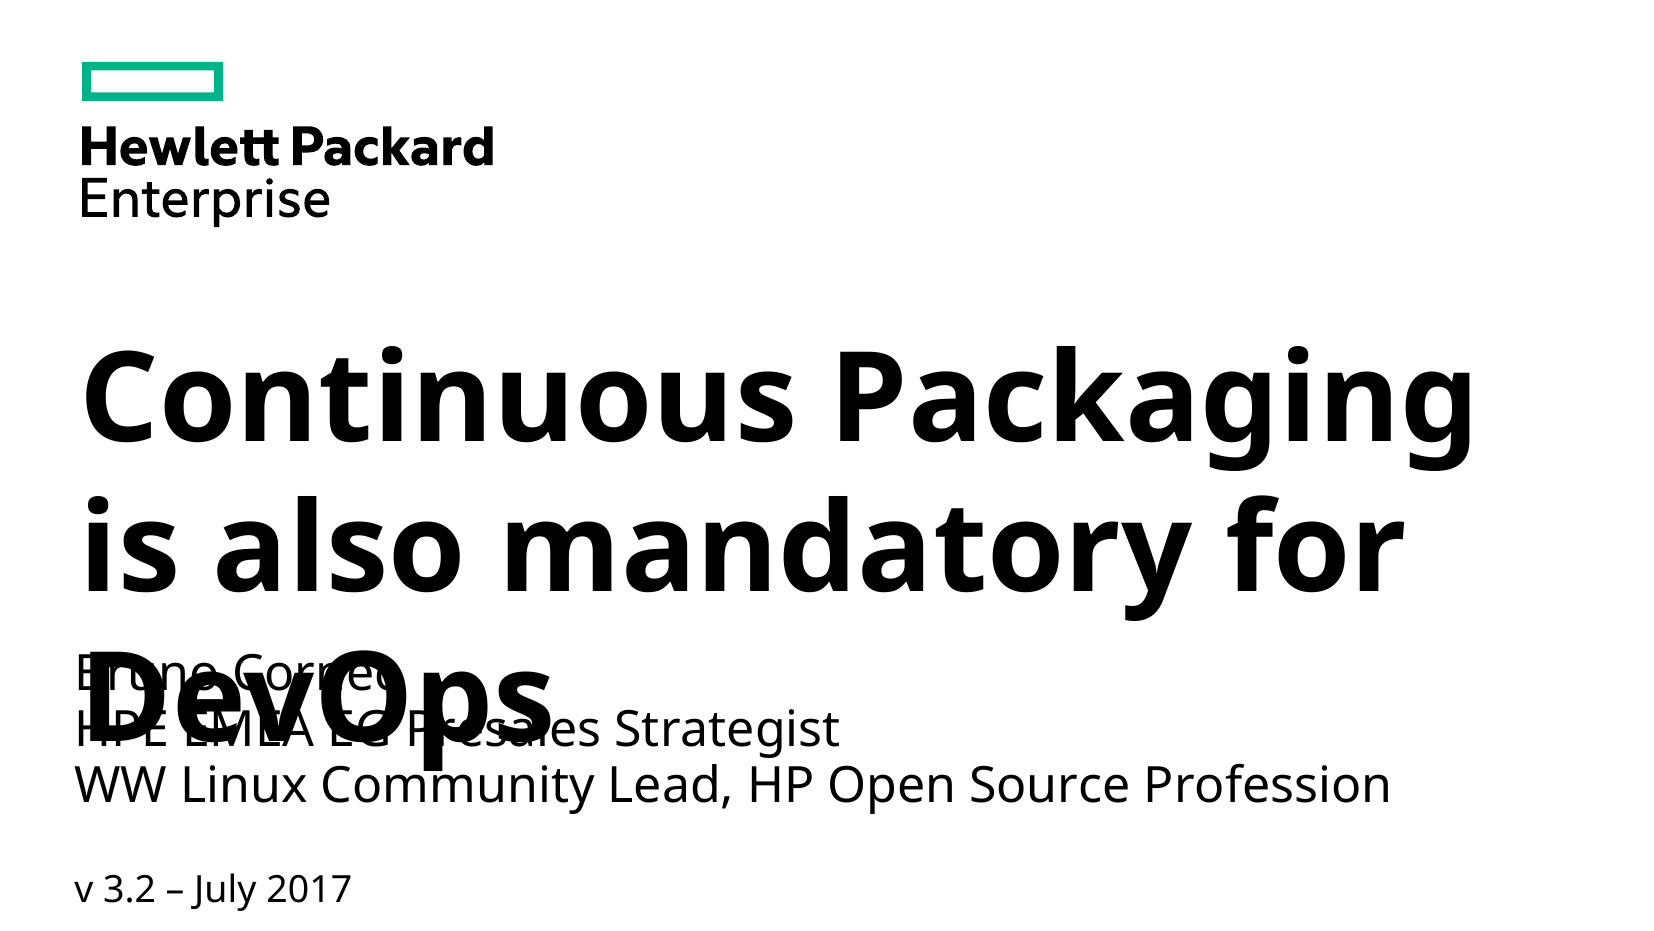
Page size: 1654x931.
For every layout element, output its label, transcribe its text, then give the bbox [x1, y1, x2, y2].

title Continuous Packaging is also mandatory for DevOps [65, 308, 1628, 833]
